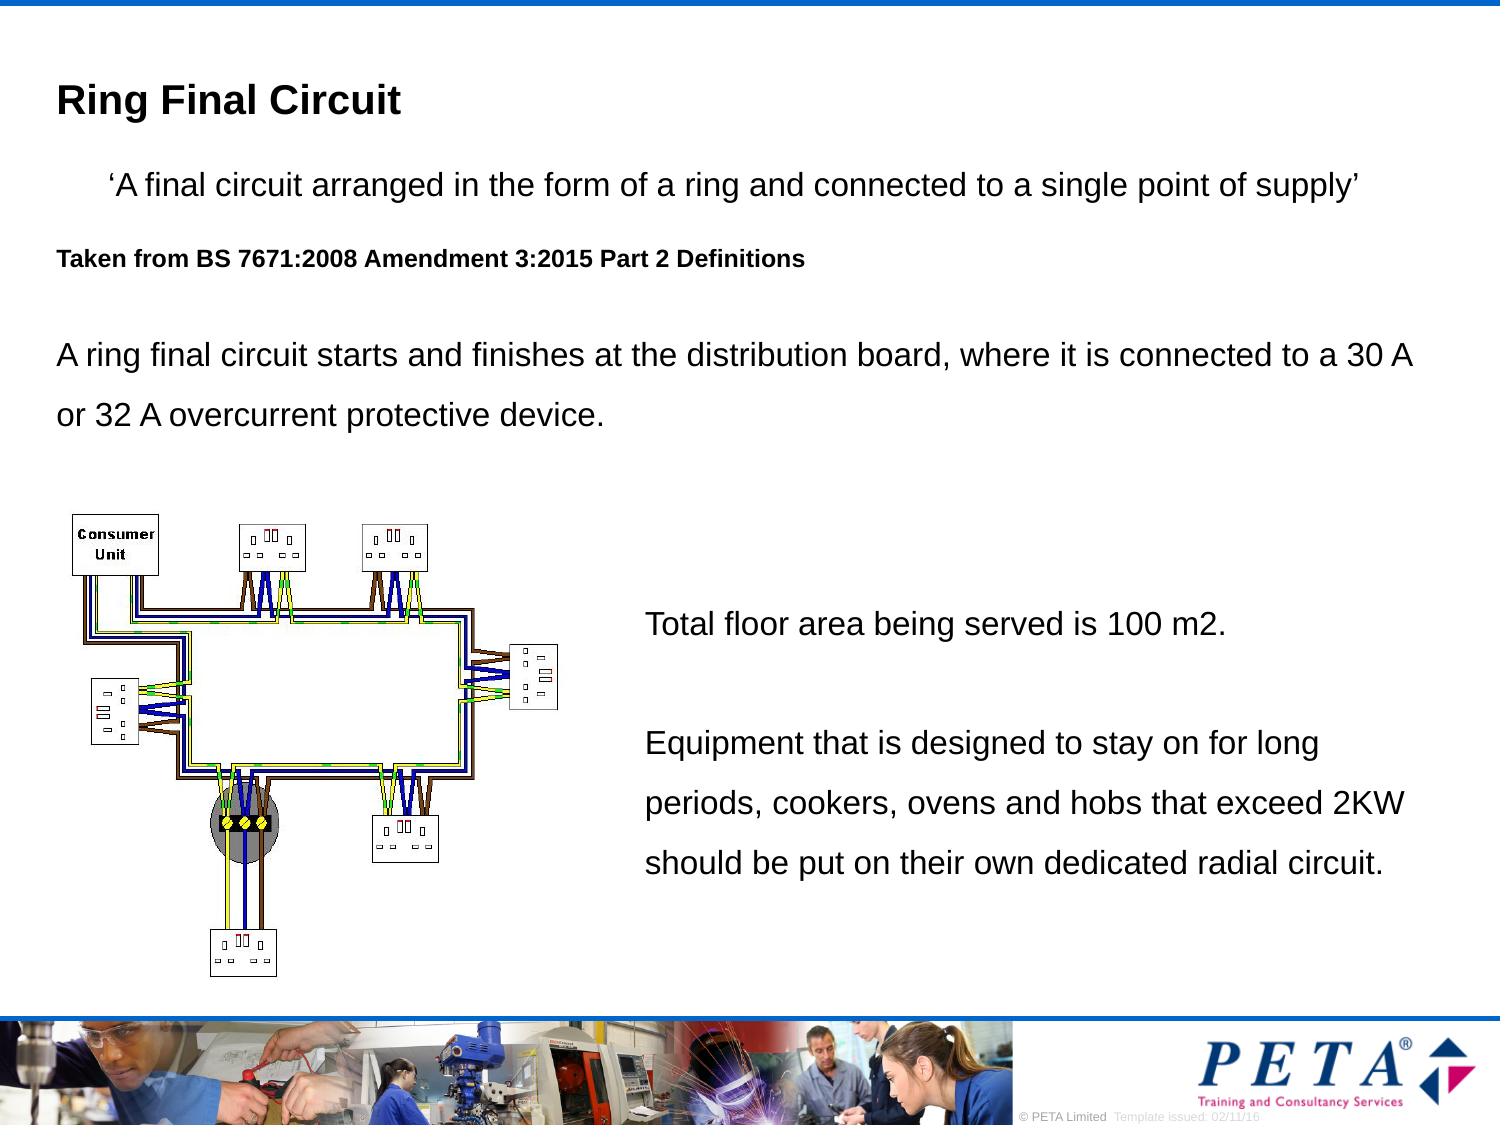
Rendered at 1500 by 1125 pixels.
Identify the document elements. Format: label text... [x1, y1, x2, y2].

text_box Total floor area being served is 100 m2. Equipment that is designed to stay on for long periods, cookers, ovens and hobs that exceed 2KW should be put on their own dedicated radial circuit. [629, 574, 1459, 893]
picture [47, 468, 629, 1002]
text_box Ring Final Circuit ‘A final circuit arranged in the form of a ring and connected to a single point of supply’ Taken from BS 7671:2008 Amendment 3:2015 Part 2 Definitions A ring final circuit starts and finishes at the distribution board, where it is connected to a 30 A or 32 A overcurrent protective device. [41, 65, 1459, 445]
